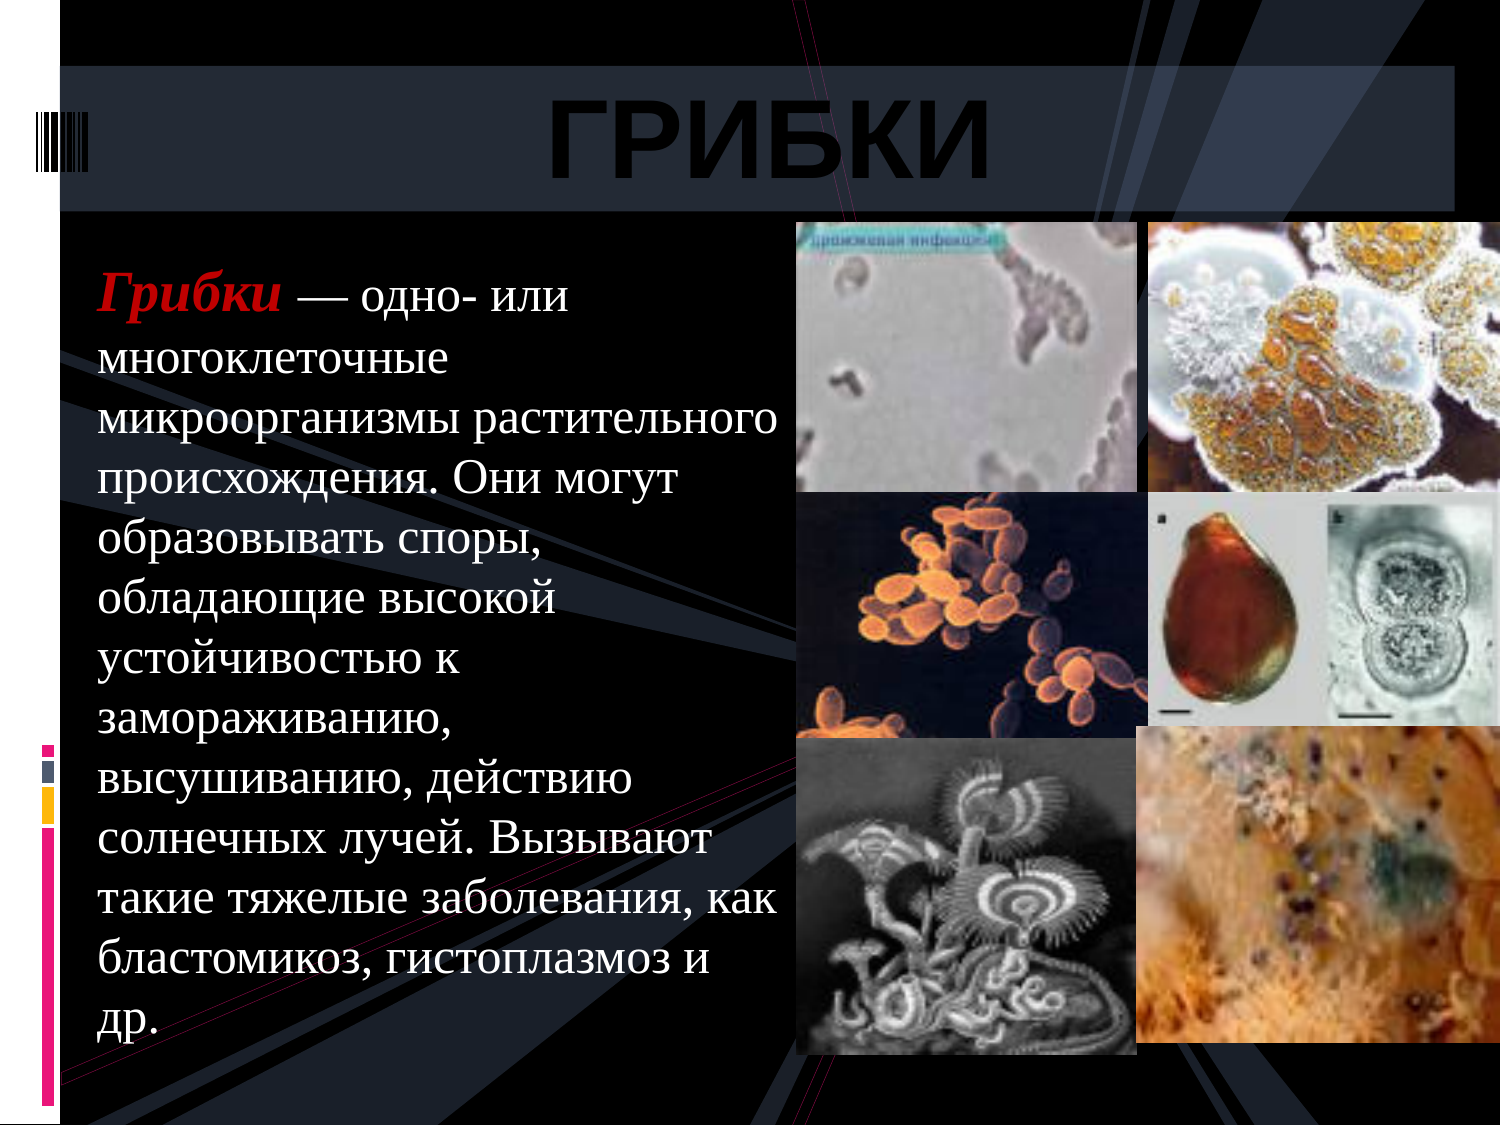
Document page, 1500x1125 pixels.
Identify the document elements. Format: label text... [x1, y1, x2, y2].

text_box Грибки — одно- или многоклеточные микроорганизмы растительного происхождения. Они могут образовывать споры, обладающие высокой устойчивостью к замораживанию, высушиванию, действию солнечных лучей. Вызывают такие тяжелые заболевания, как бластомикоз, гистоплазмоз и др. [82, 246, 797, 1105]
picture [796, 222, 1500, 1055]
text_box Грибки [530, 59, 1010, 209]
